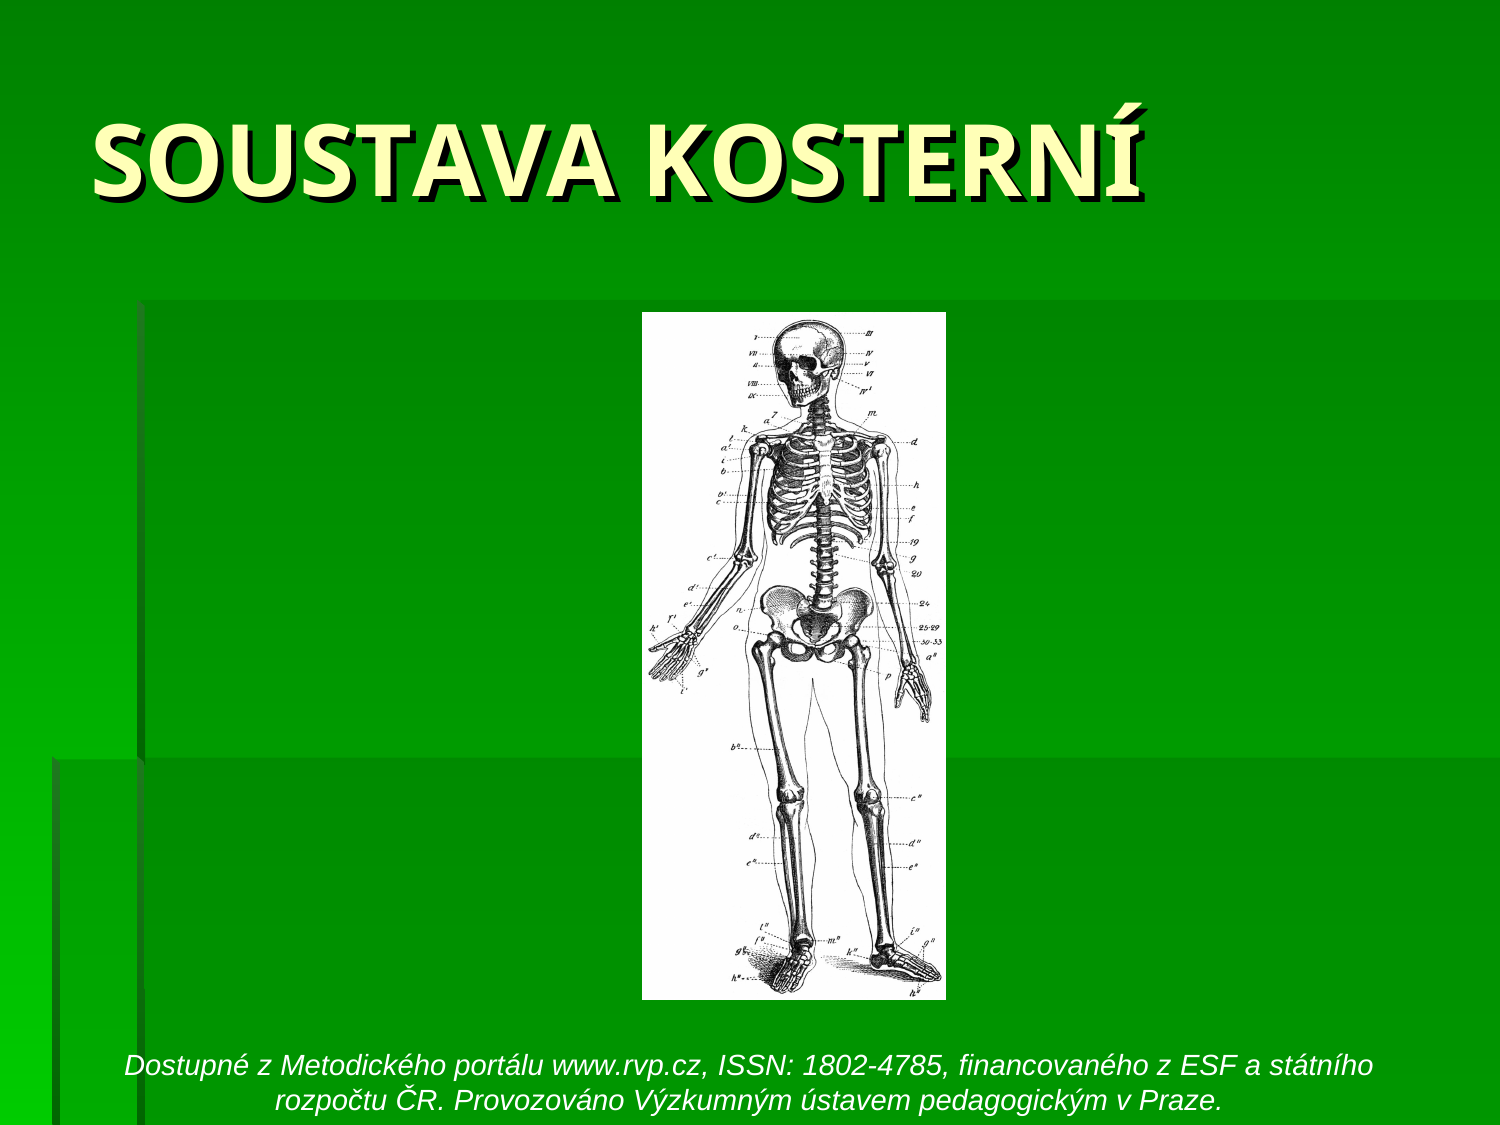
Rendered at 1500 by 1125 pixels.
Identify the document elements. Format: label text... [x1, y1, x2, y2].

text_box [642, 312, 946, 1001]
title SOUSTAVA KOSTERNÍ [75, 40, 1451, 276]
text_box Dostupné z Metodického portálu www.rvp.cz, ISSN: 1802-4785, financovaného z ESF a státního rozpočtu ČR. Provozováno Výzkumným ústavem pedagogickým v Praze. [58, 1039, 1442, 1125]
